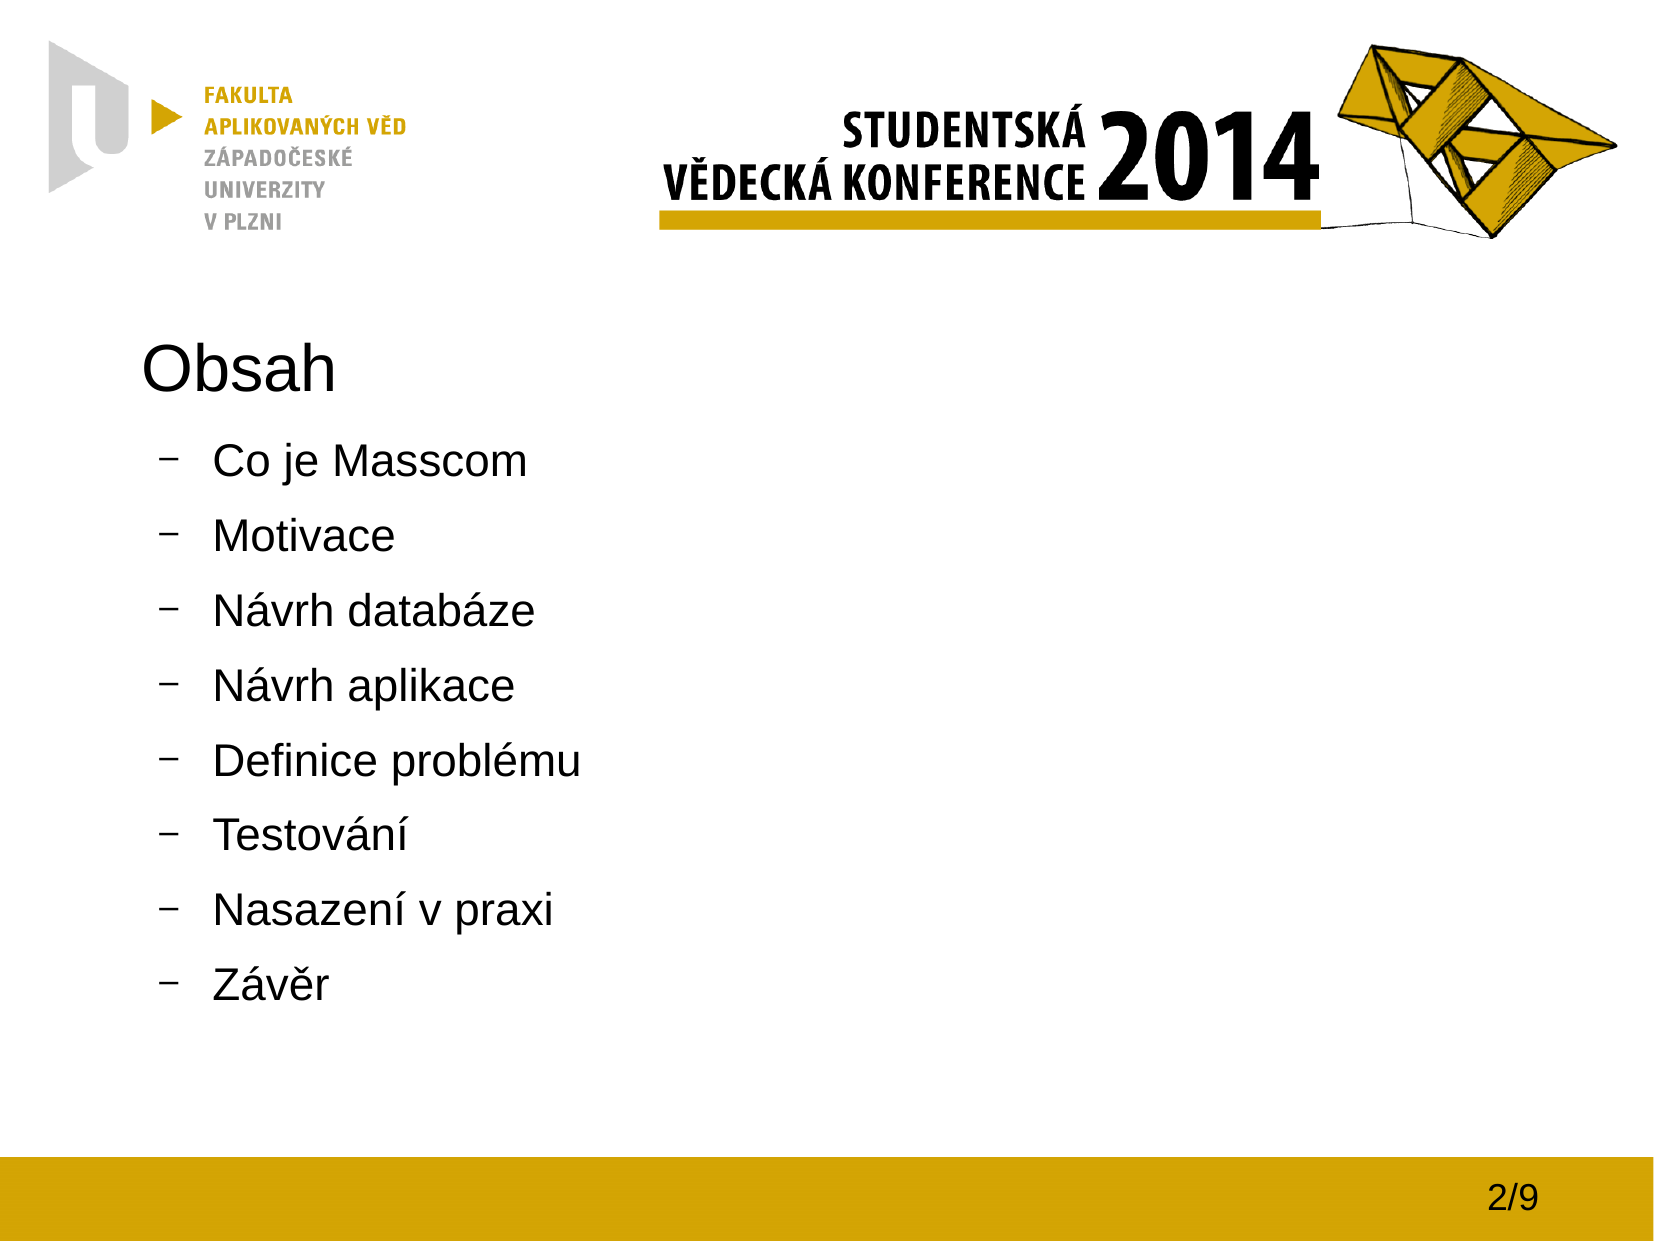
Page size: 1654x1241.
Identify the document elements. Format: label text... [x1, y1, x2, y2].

picture [0, 1157, 1654, 1241]
text_box <číslo>/9 [1497, 1169, 1654, 1227]
picture [35, 23, 1642, 257]
list Obsah Co je Masscom Motivace Návrh databáze Návrh aplikace Definice problému Testování Nasazení v praxi Závěr [70, 330, 1559, 1033]
